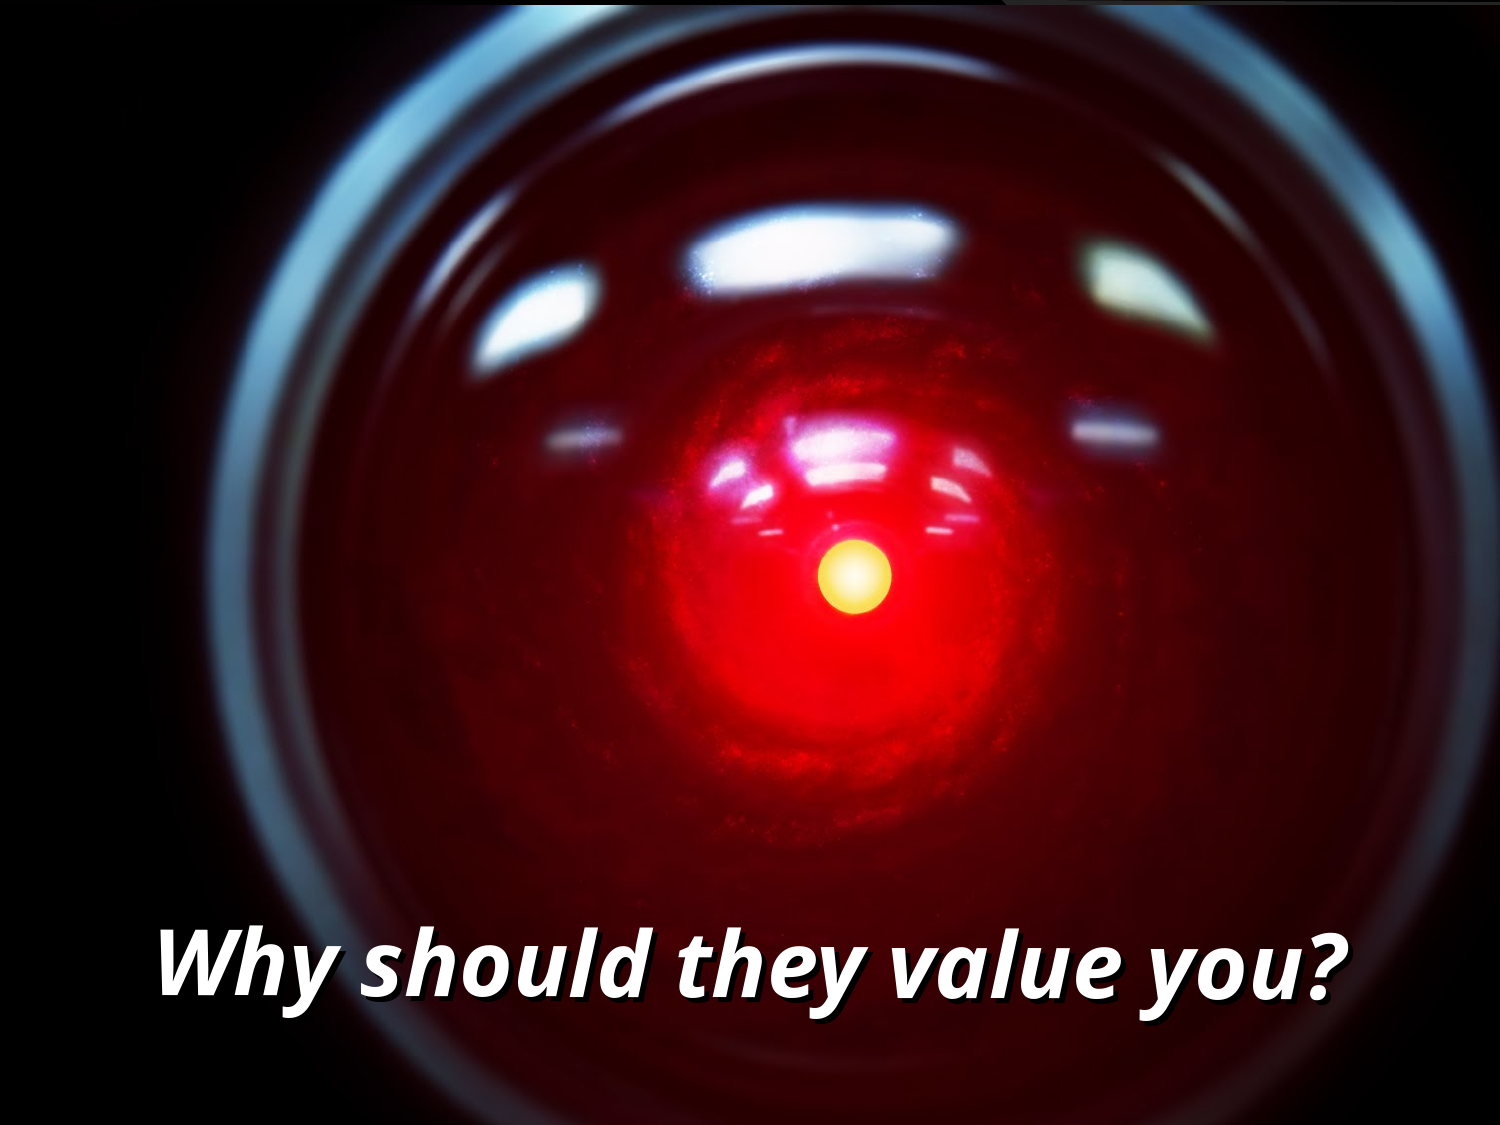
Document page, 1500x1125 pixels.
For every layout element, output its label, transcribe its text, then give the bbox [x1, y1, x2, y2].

picture [0, 5, 1500, 1125]
text_box Why should they value you? [43, 882, 1455, 1043]
